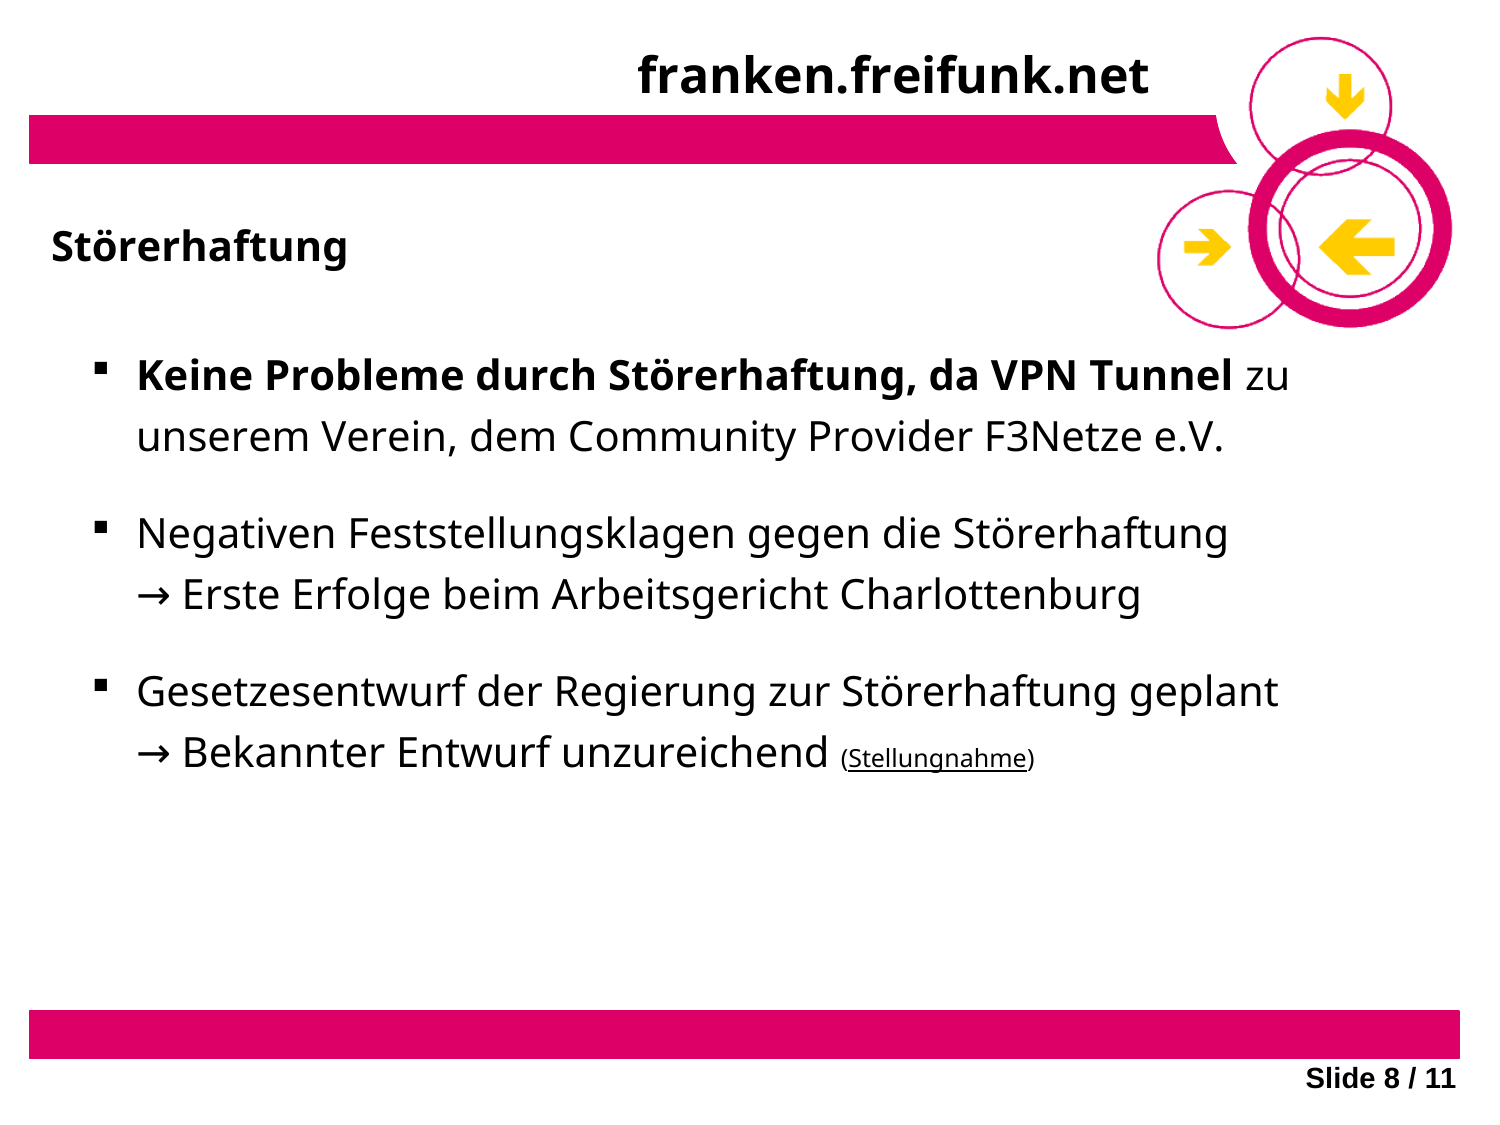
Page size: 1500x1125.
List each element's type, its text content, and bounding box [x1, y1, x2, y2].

text_box Störerhaftung [51, 212, 1123, 284]
text_box Keine Probleme durch Störerhaftung, da VPN Tunnel zu unserem Verein, dem Community Provider F3Netze e.V. Negativen Feststellungsklagen gegen die Störerhaftung → Erste Erfolge beim Arbeitsgericht Charlottenburg Gesetzesentwurf der Regierung zur Störerhaftung geplant → Bekannter Entwurf unzureichend (Stellungnahme) [61, 341, 1418, 1028]
picture [1150, 32, 1461, 332]
